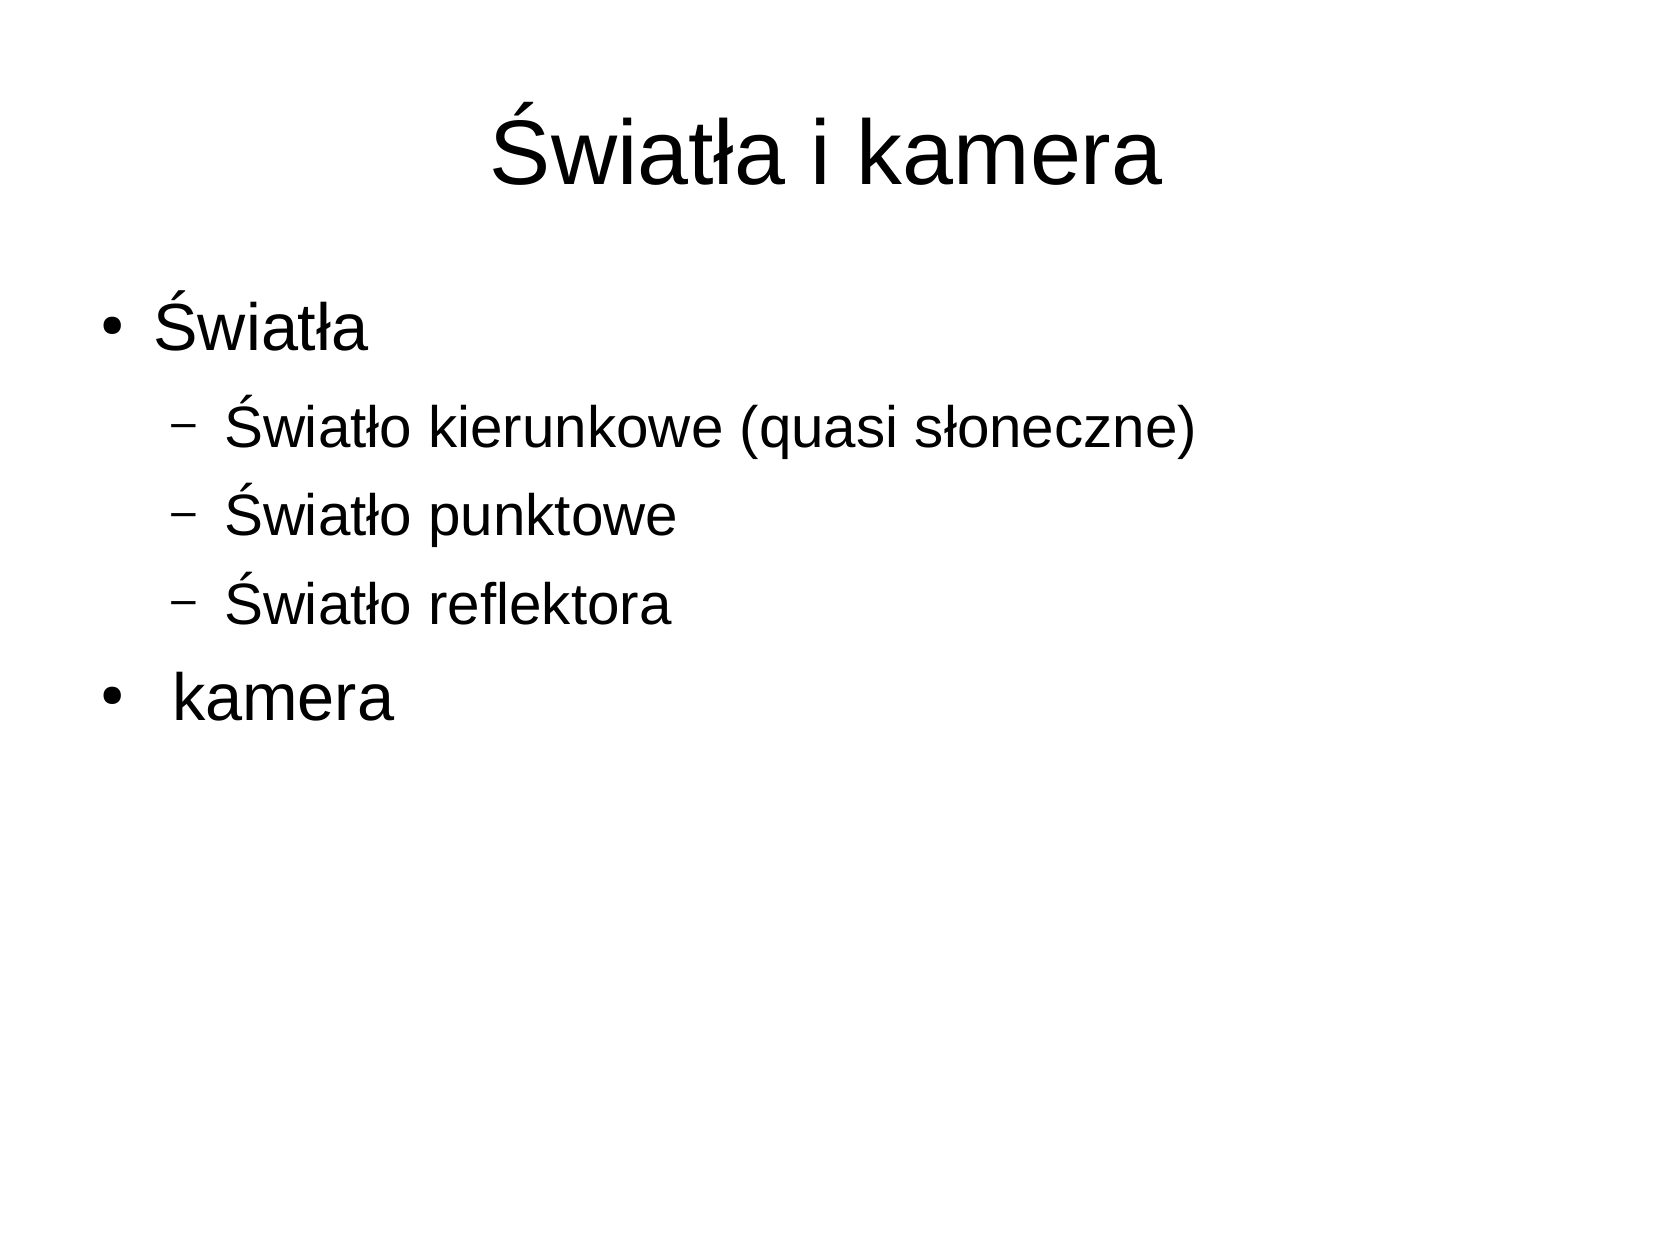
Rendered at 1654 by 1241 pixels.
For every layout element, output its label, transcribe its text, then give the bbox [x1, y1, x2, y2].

list Światła Światło kierunkowe (quasi słoneczne) Światło punktowe Światło reflektora kamera [82, 290, 1571, 1010]
title Światła i kamera [82, 49, 1571, 257]
